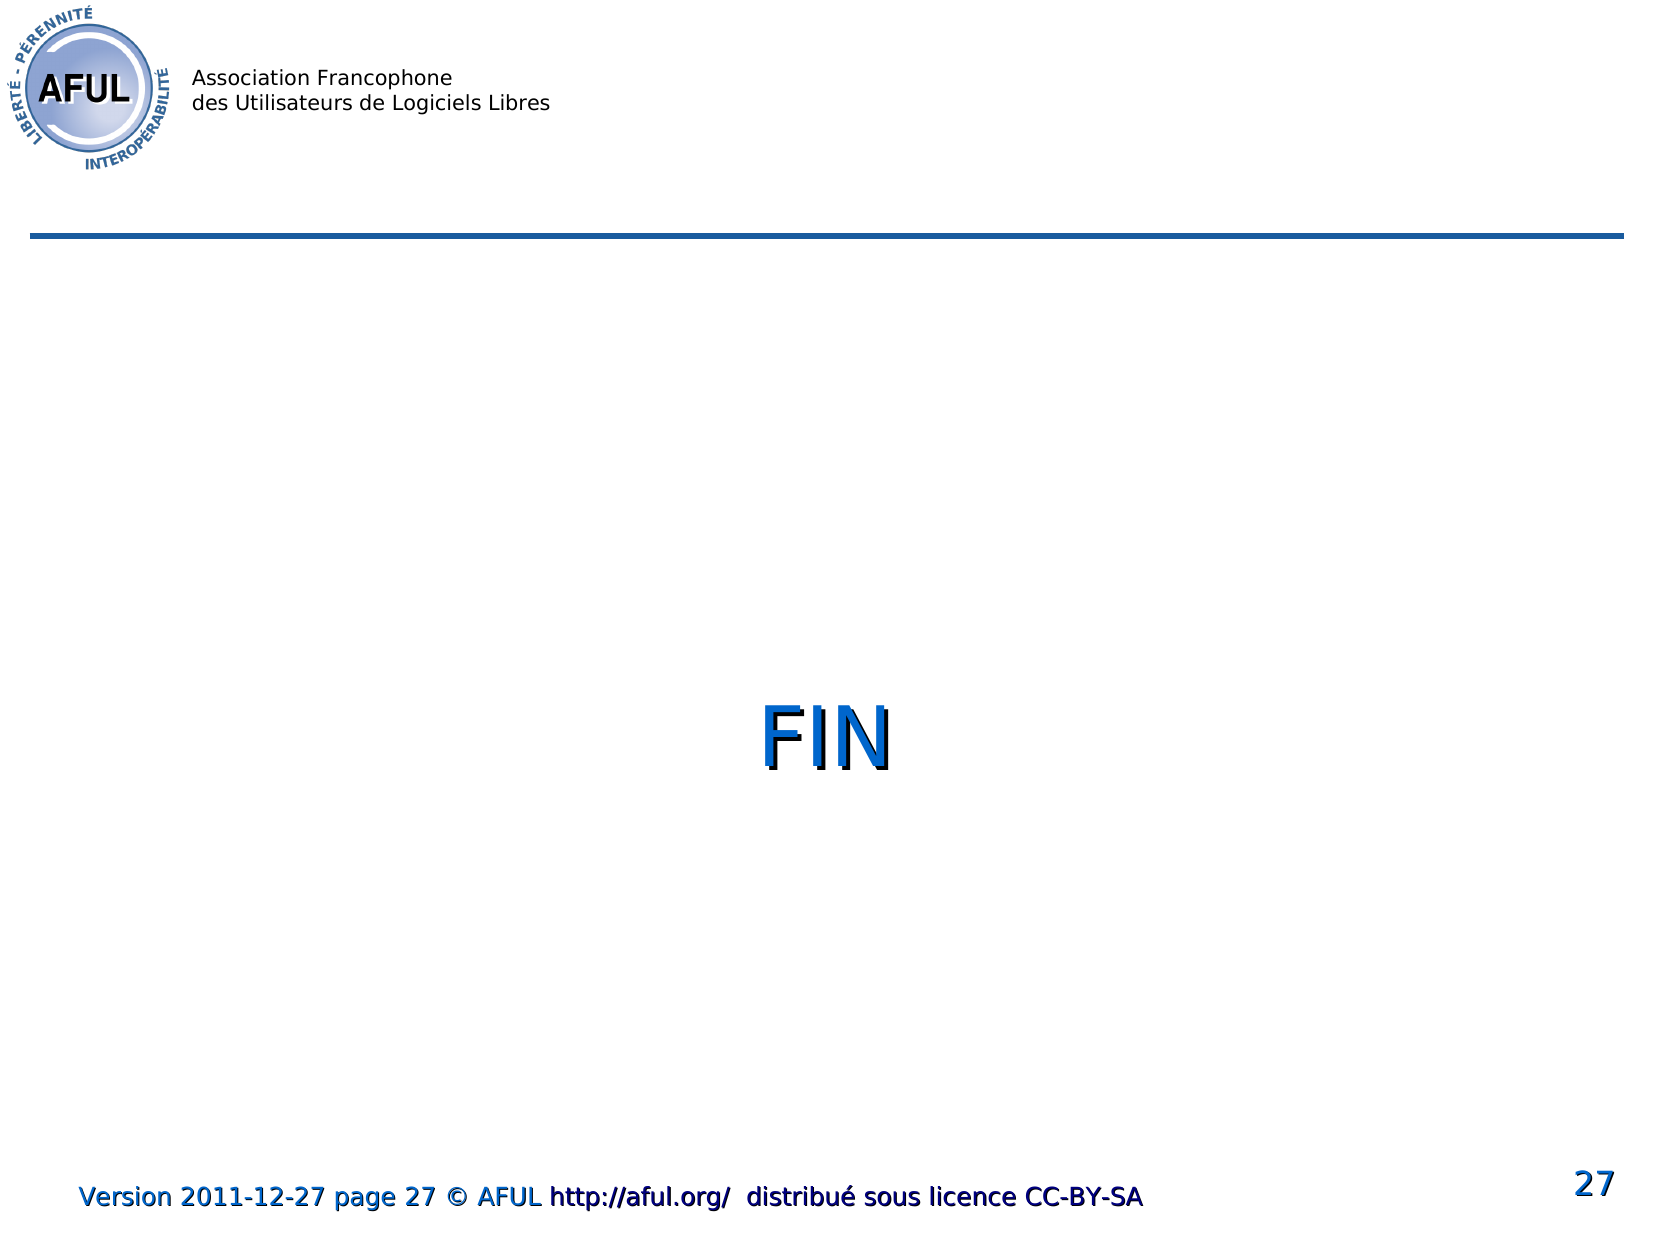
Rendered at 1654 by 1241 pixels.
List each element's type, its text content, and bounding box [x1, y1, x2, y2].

subtitle FIN [47, 265, 1595, 1211]
picture [0, 0, 178, 178]
